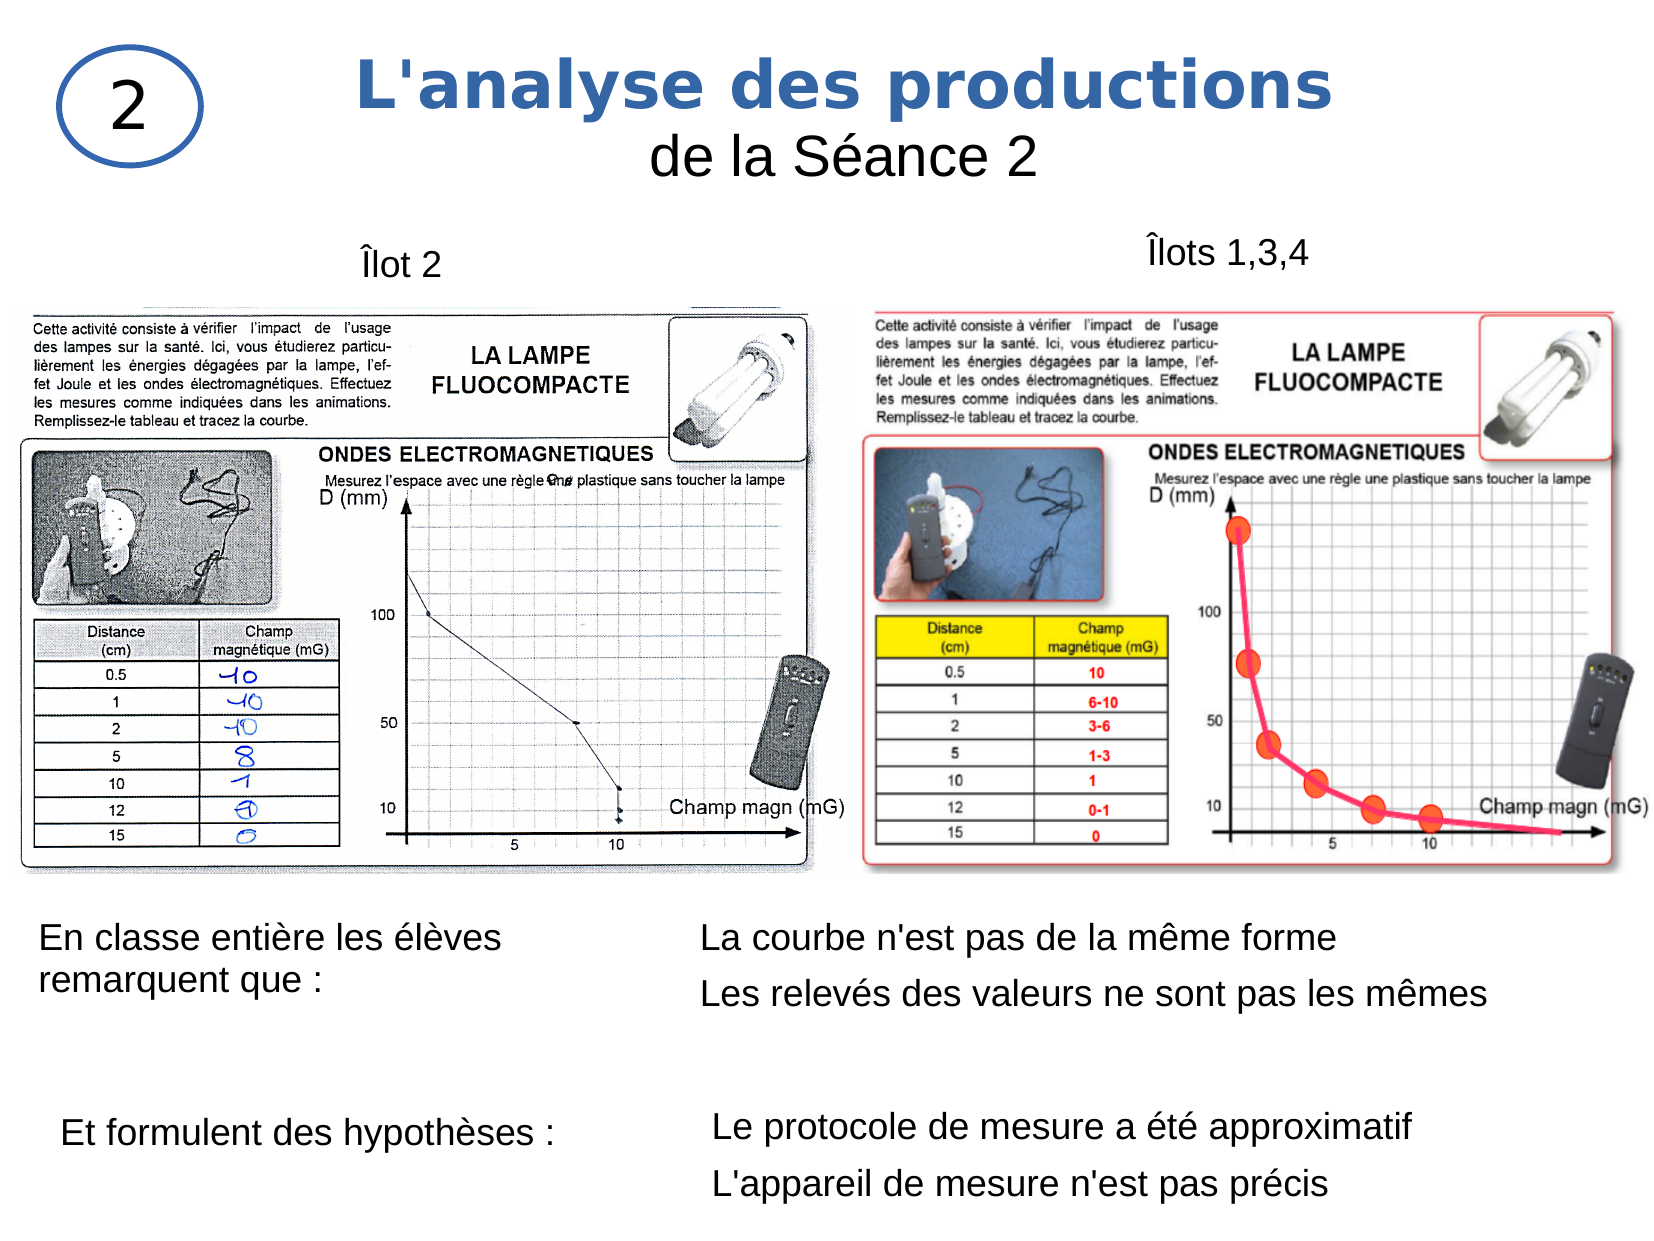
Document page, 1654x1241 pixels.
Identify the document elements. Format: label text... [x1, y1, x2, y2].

text_box 2 [59, 47, 201, 166]
picture [15, 307, 1654, 875]
text_box Îlot 2 [330, 236, 473, 294]
text_box Îlots 1,3,4 [1110, 224, 1347, 282]
text_box En classe entière les élèves remarquent que : [23, 909, 615, 1009]
text_box L'appareil de mesure n'est pas précis [696, 1155, 1430, 1213]
text_box La courbe n'est pas de la même forme [685, 909, 1595, 967]
title L'analyse des productions de la Séance 2 [318, 45, 1371, 189]
text_box Et formulent des hypothèses : [45, 1103, 648, 1161]
text_box Les relevés des valeurs ne sont pas les mêmes [685, 967, 1531, 1022]
text_box Le protocole de mesure a été approximatif [696, 1098, 1453, 1156]
